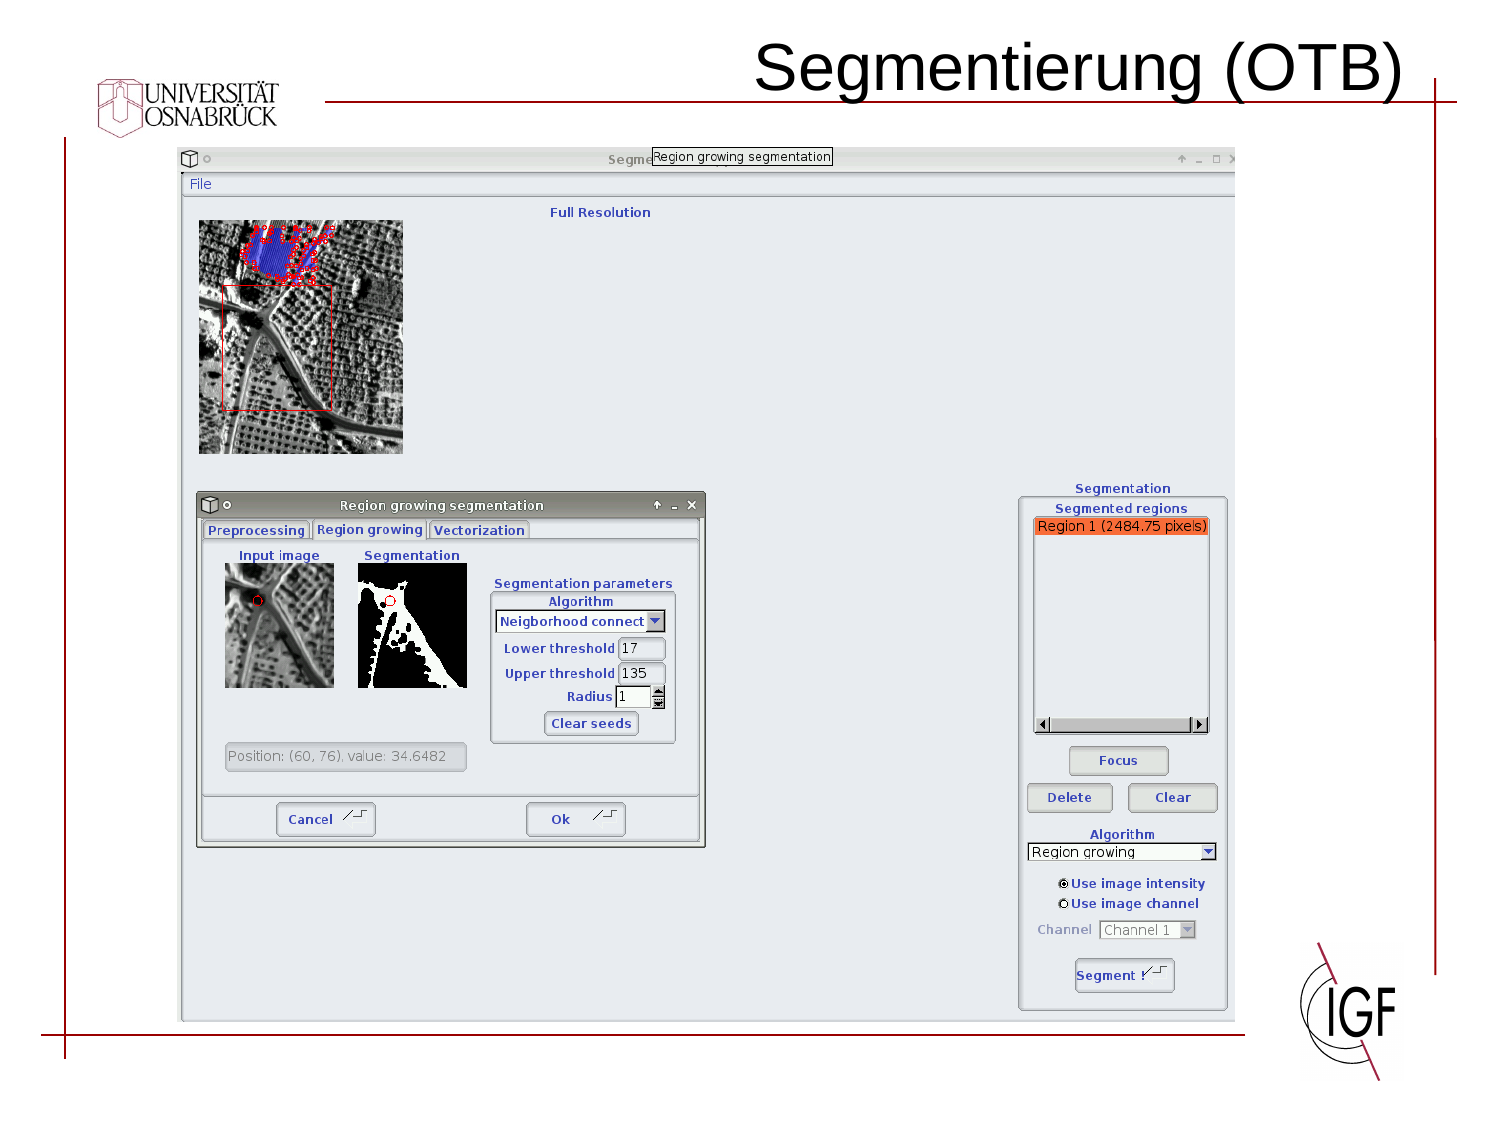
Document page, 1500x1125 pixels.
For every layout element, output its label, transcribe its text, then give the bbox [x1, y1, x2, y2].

picture [177, 147, 1235, 1022]
picture [1300, 942, 1404, 1081]
picture [97, 79, 279, 138]
title Segmentierung (OTB) [520, 4, 1421, 130]
